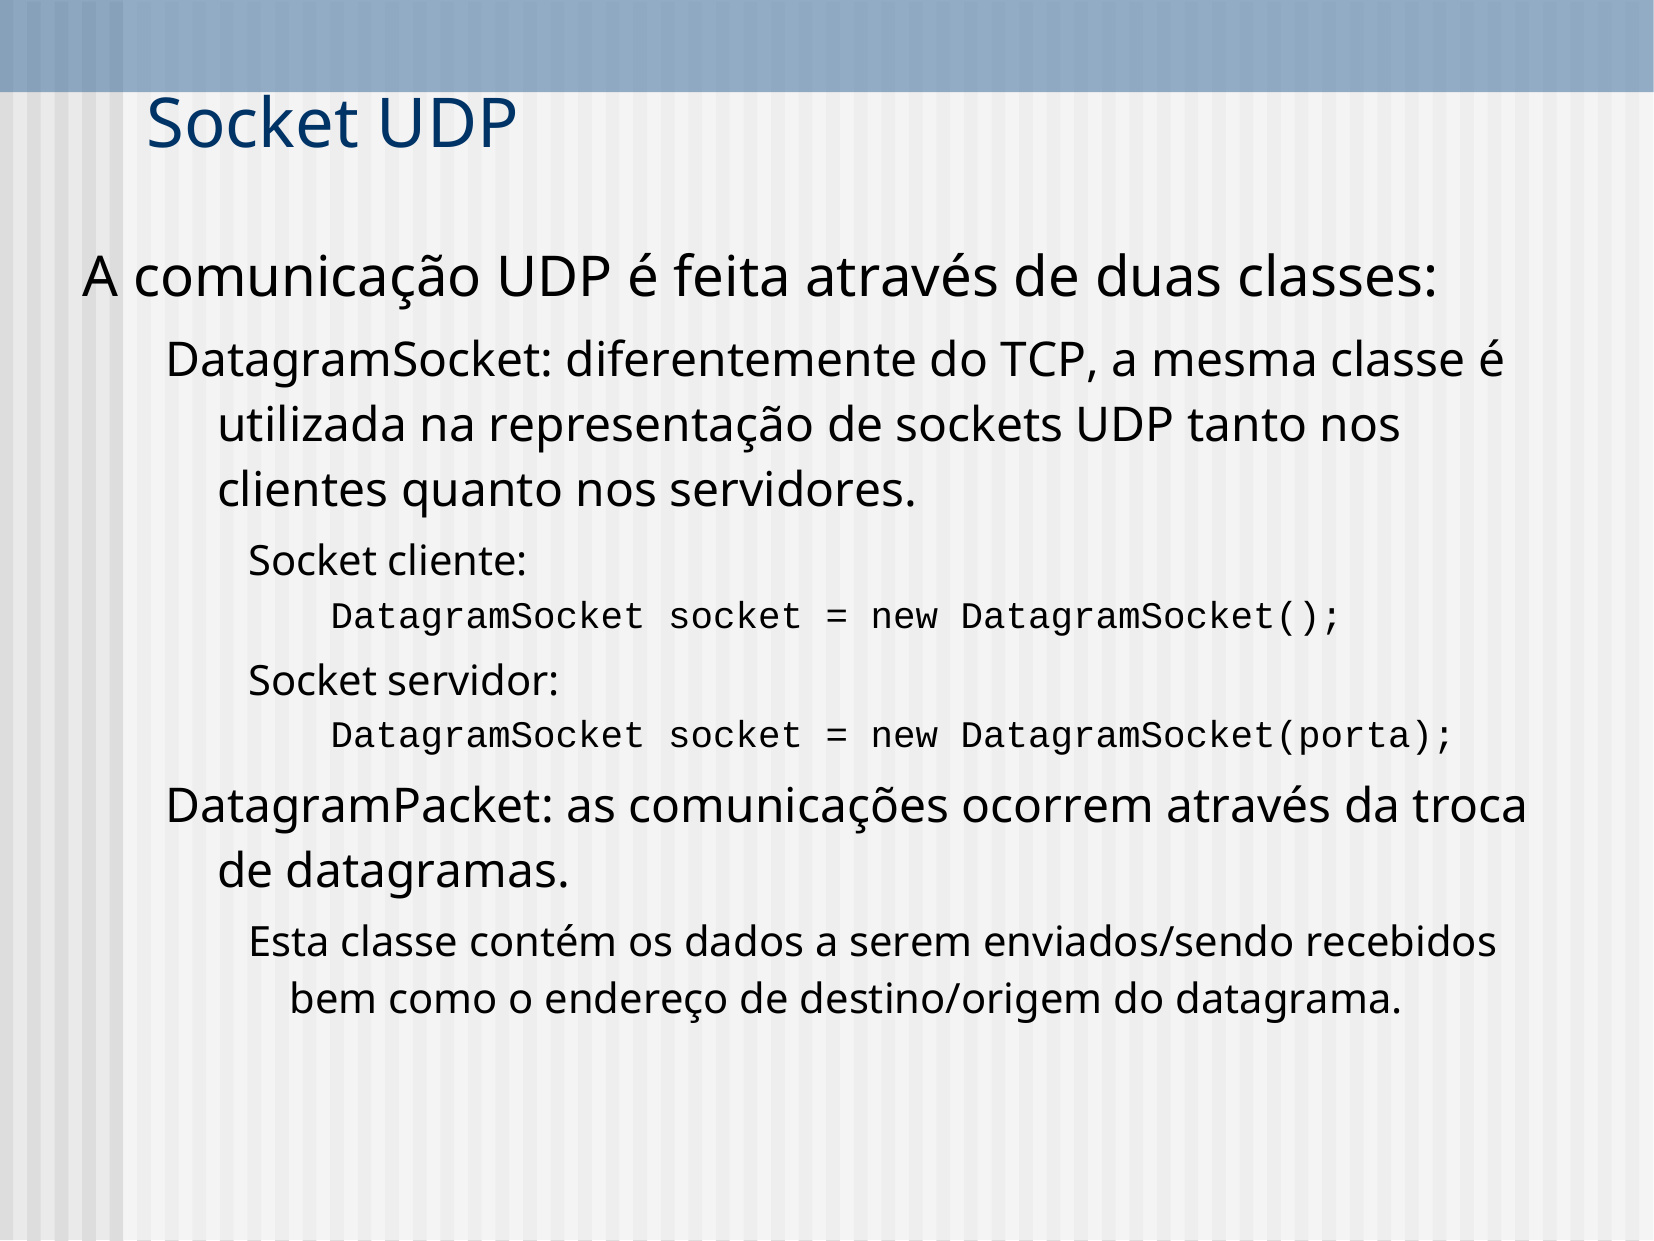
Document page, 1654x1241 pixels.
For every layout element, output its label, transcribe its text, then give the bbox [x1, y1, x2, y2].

title Socket UDP [146, 36, 1536, 204]
list A comunicação UDP é feita através de duas classes: DatagramSocket: diferentemente do TCP, a mesma classe é utilizada na representação de sockets UDP tanto nos clientes quanto nos servidores. Socket cliente: DatagramSocket socket = new DatagramSocket(); Socket servidor: DatagramSocket socket = new DatagramSocket(porta); DatagramPacket: as comunicações ocorrem através da troca de datagramas. Esta classe contém os dados a serem enviados/sendo recebidos bem como o endereço de destino/origem do datagrama. [82, 236, 1571, 1094]
